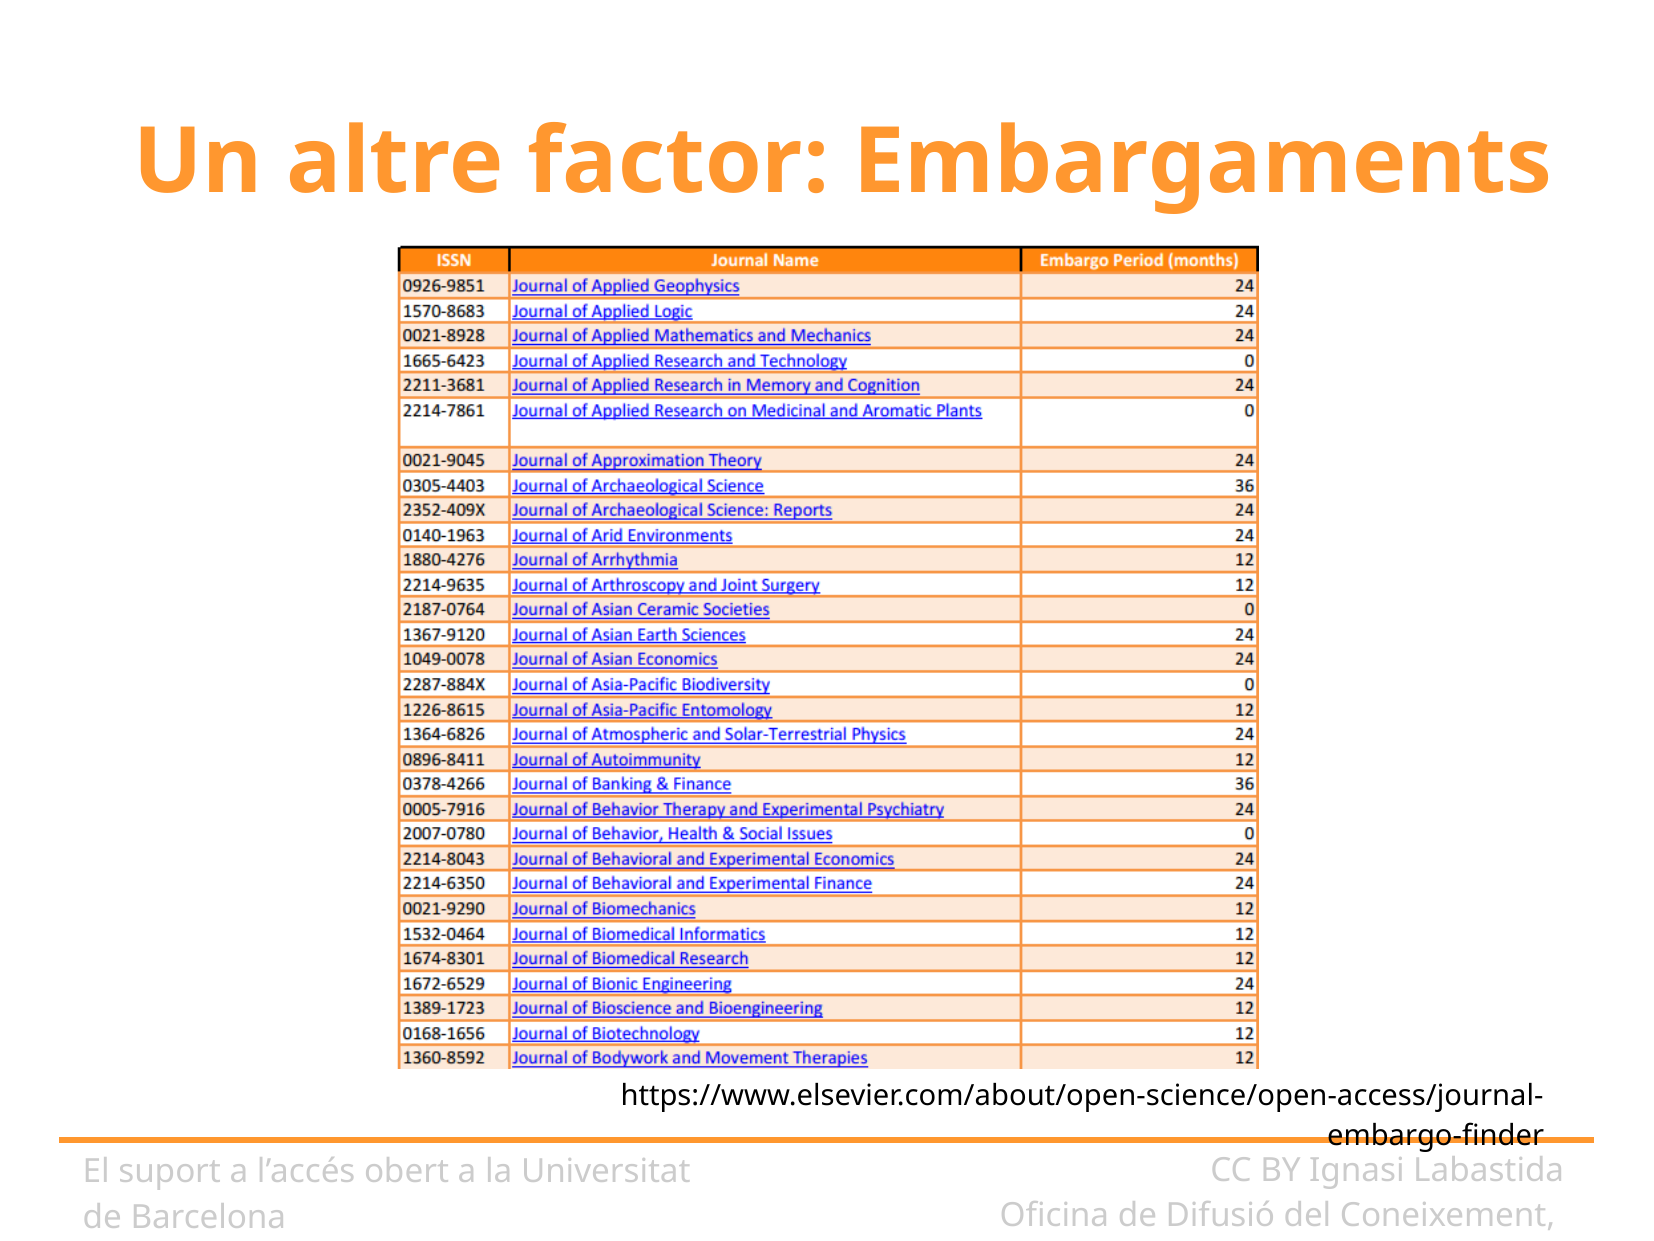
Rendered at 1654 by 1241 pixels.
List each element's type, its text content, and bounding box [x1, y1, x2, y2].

picture [394, 242, 1259, 1069]
title Un altre factor: Embargaments [82, 38, 1571, 267]
text_box https://www.elsevier.com/about/open-science/open-access/journal-embargo-finder [504, 1027, 1560, 1122]
